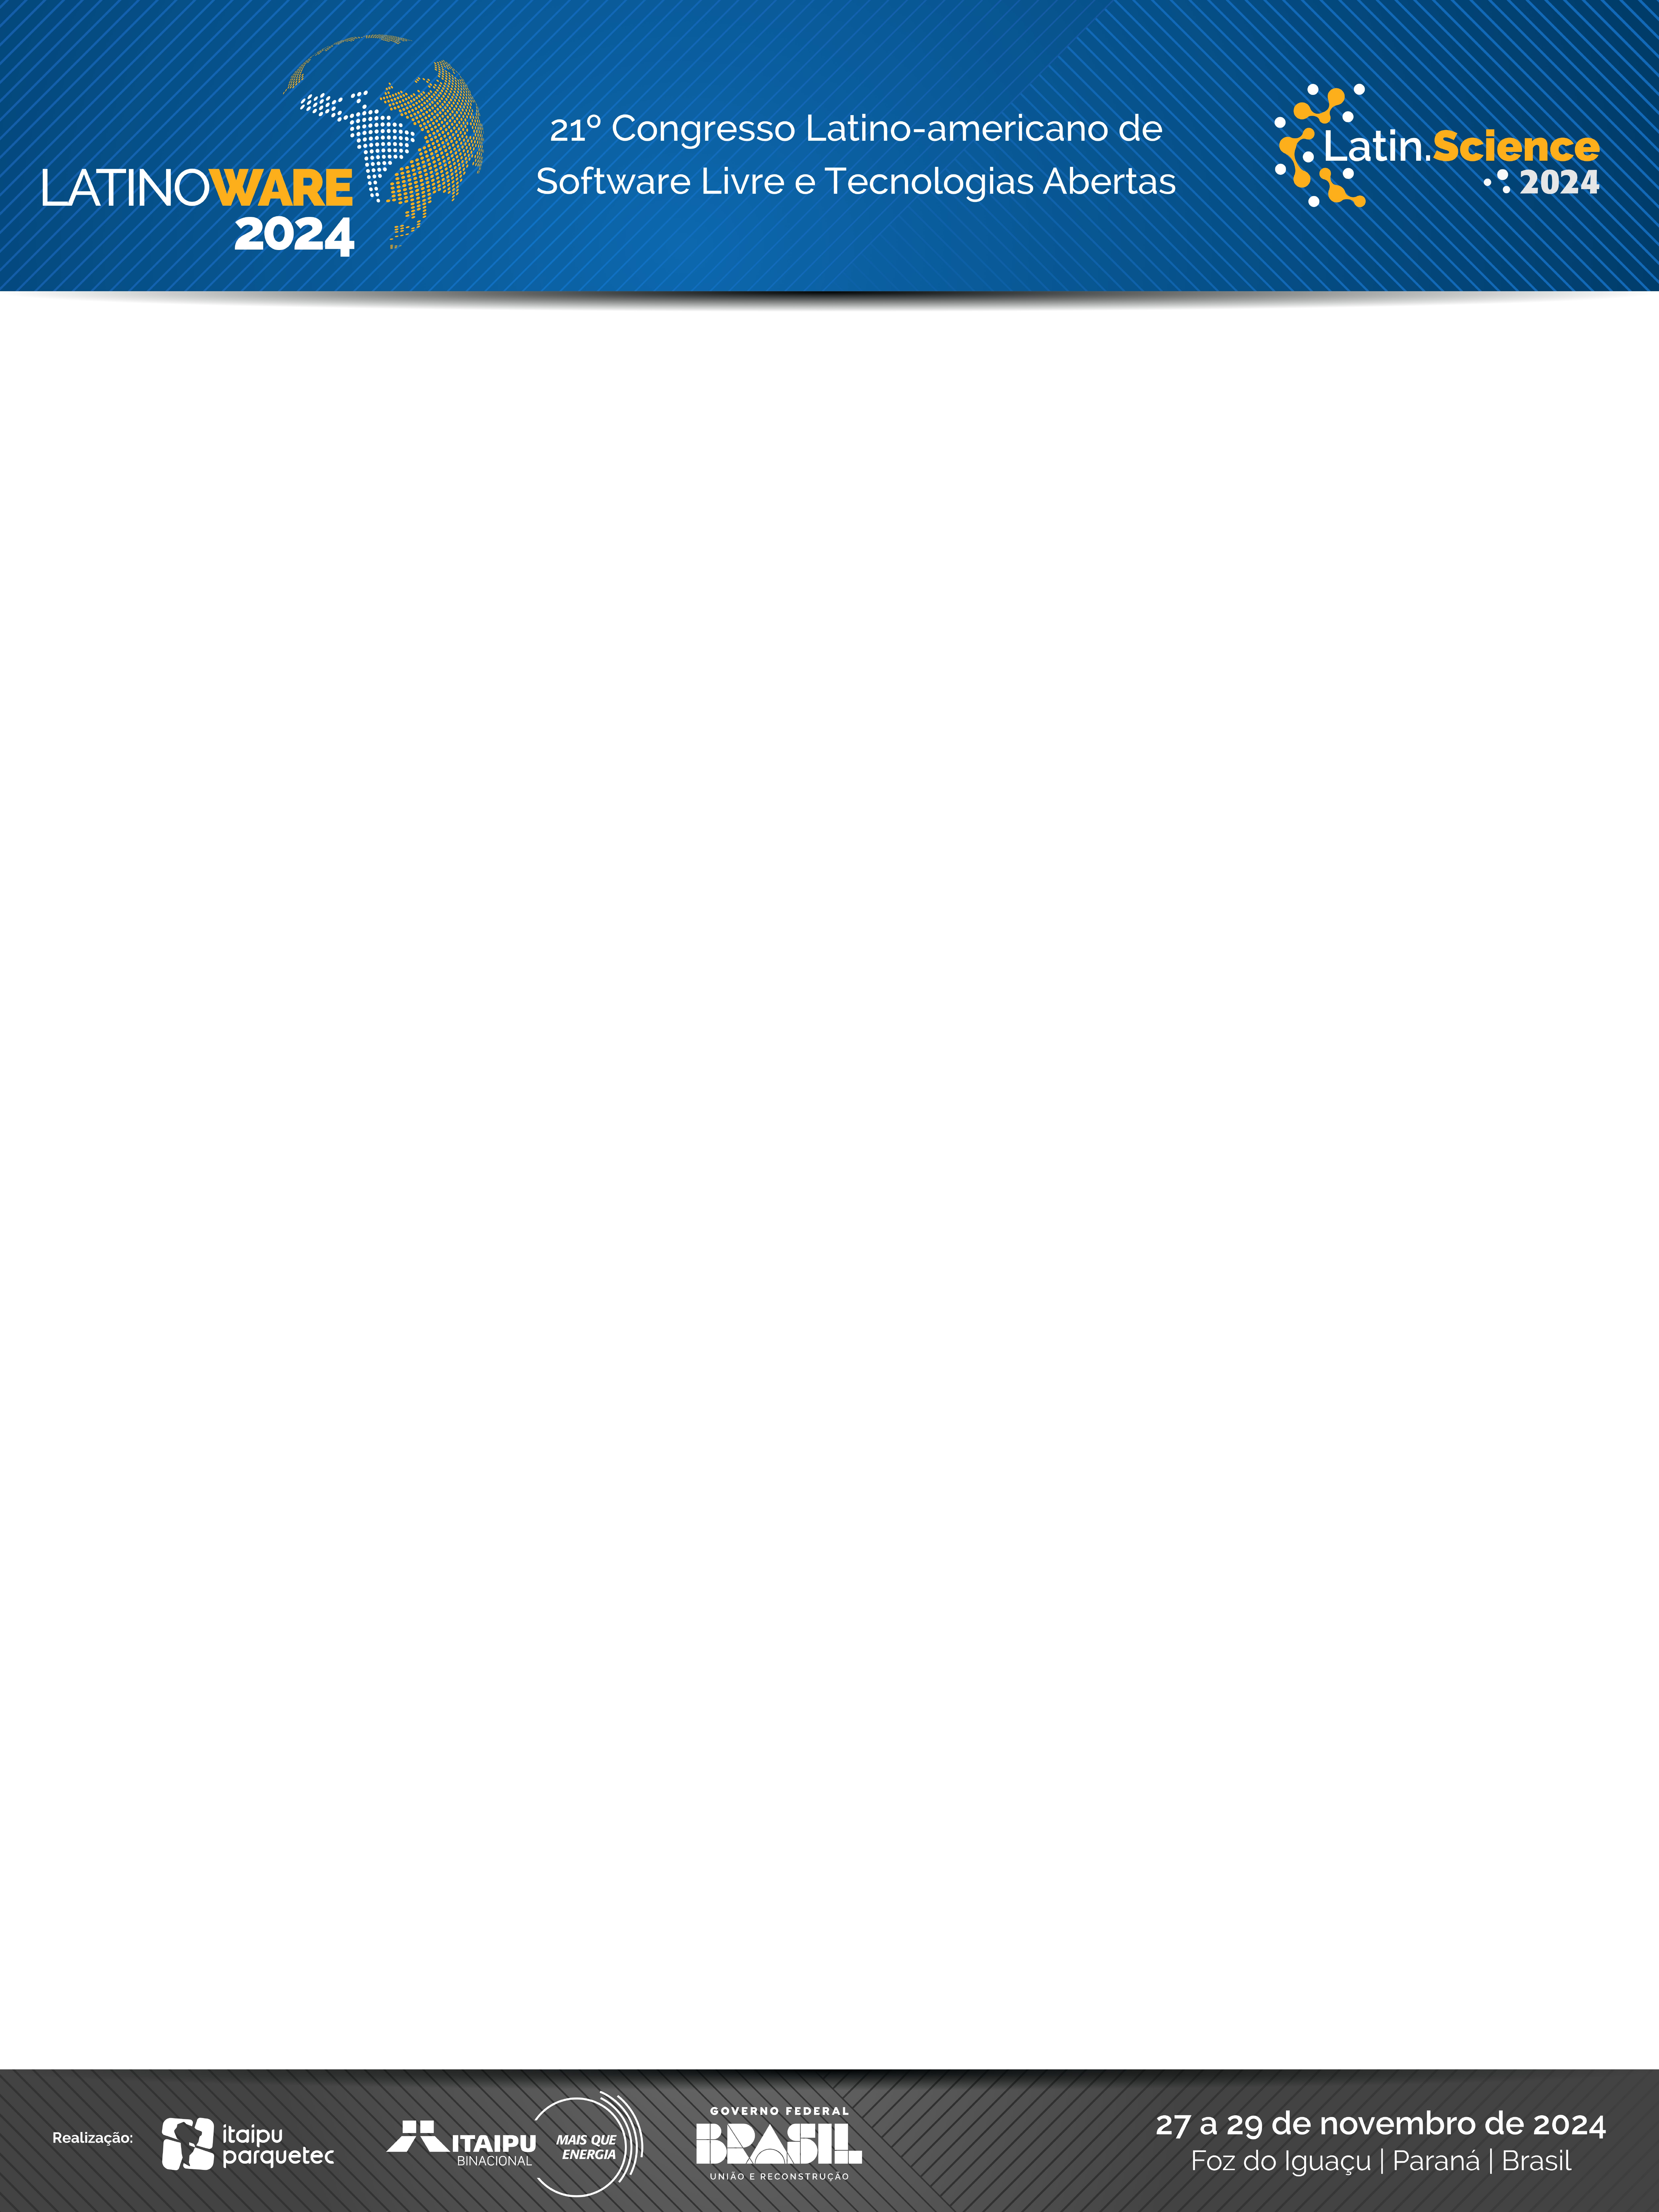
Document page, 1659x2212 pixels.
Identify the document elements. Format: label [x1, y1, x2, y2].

picture [0, 0, 1659, 318]
picture [0, 2069, 1659, 2212]
